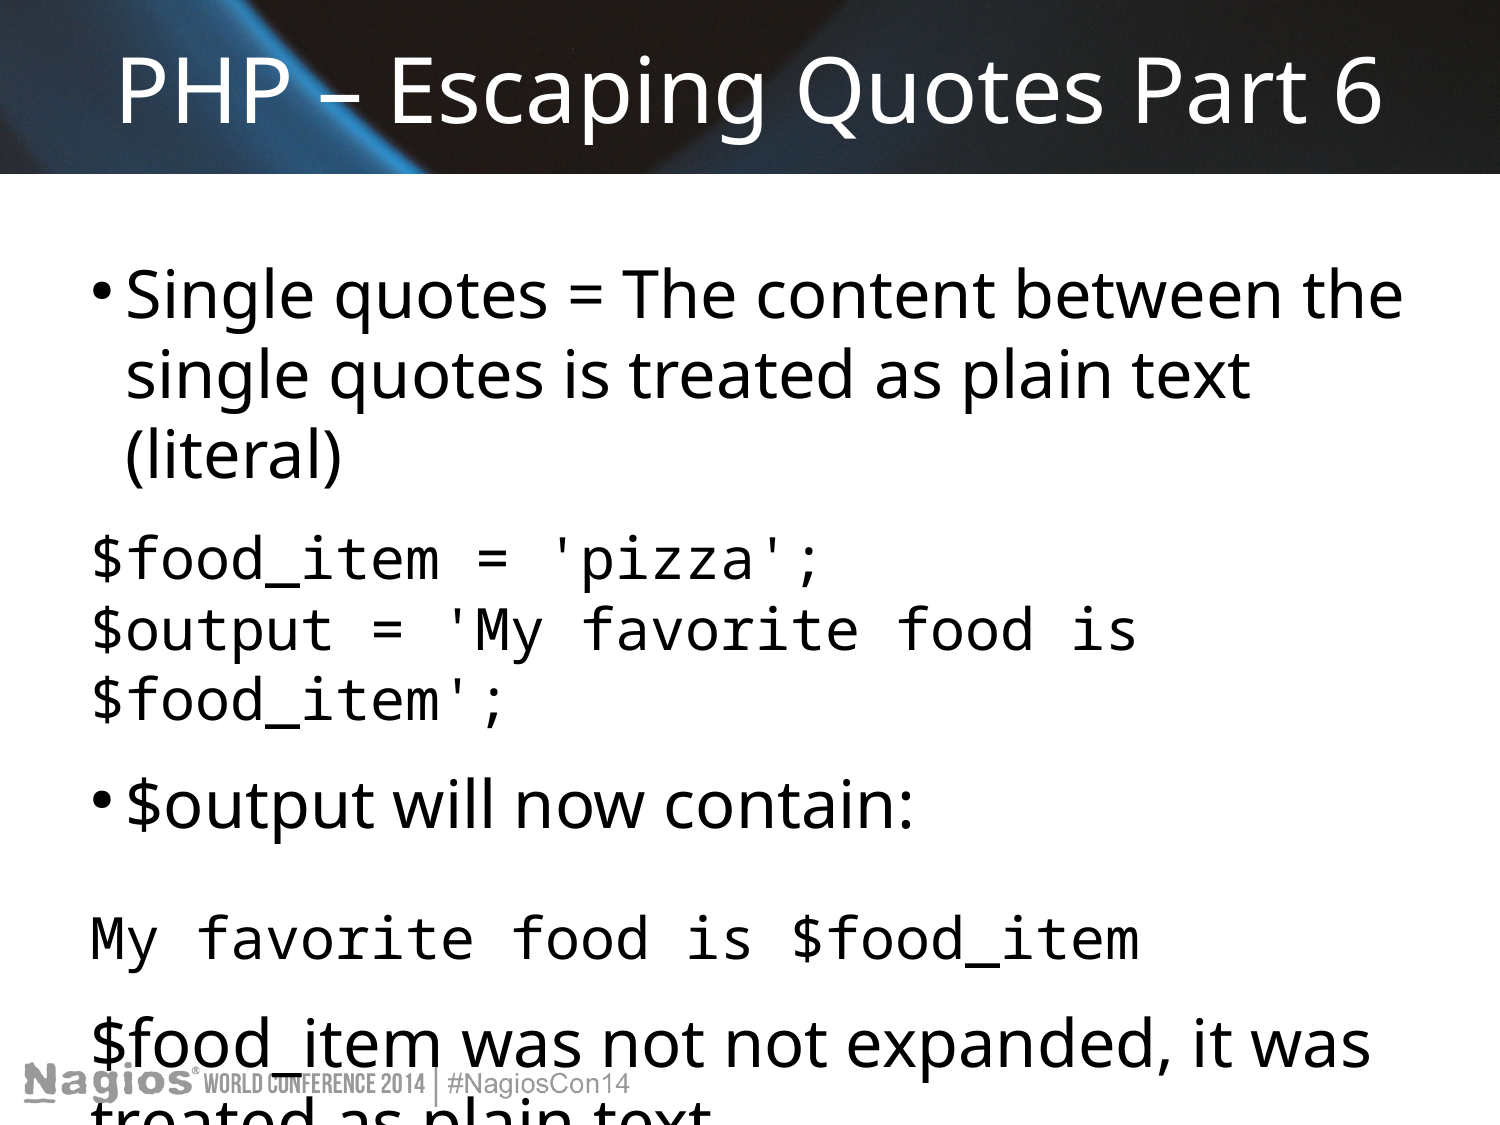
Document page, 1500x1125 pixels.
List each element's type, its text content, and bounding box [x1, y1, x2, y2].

picture [12, 1040, 638, 1125]
picture [150, 1115, 168, 1125]
picture [287, 1115, 306, 1125]
picture [433, 1116, 452, 1125]
picture [627, 1115, 638, 1125]
picture [493, 1040, 504, 1059]
picture [522, 1050, 539, 1063]
picture [201, 1040, 222, 1063]
picture [249, 1115, 267, 1125]
title PHP – Escaping Quotes Part 6 [0, 0, 1500, 174]
picture [546, 1116, 564, 1125]
picture [353, 1040, 371, 1046]
picture [470, 1040, 481, 1060]
picture [161, 1040, 182, 1063]
picture [111, 1047, 119, 1058]
picture [242, 1040, 262, 1063]
list Single quotes = The content between the single quotes is treated as plain text (literal) $food_item = 'pizza'; $output = 'My favorite food is $food_item'; $output will now contain: My favorite food is $food_item $food_item was not not expanded, it was treated as plain text [75, 244, 1426, 1028]
